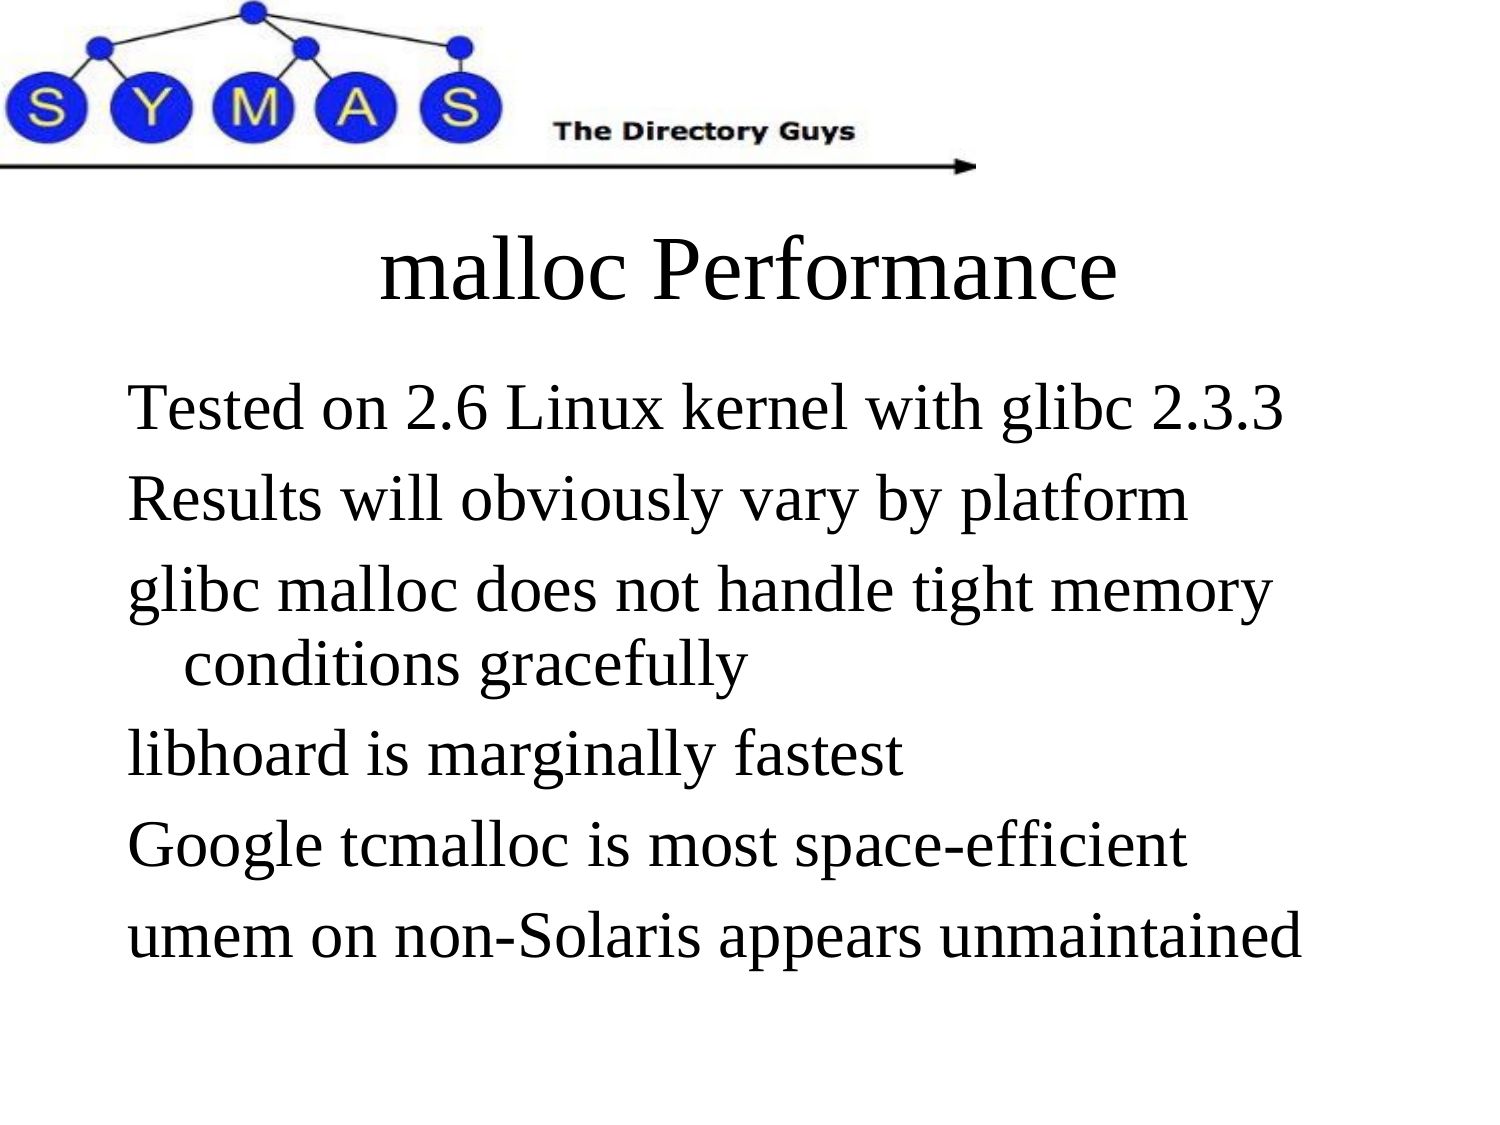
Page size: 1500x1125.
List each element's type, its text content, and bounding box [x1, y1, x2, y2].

list Tested on 2.6 Linux kernel with glibc 2.3.3 Results will obviously vary by platform glibc malloc does not handle tight memory conditions gracefully libhoard is marginally fastest Google tcmalloc is most space-efficient umem on non-Solaris appears unmaintained [112, 362, 1388, 1038]
title malloc Performance [112, 187, 1388, 351]
picture [0, 0, 976, 188]
